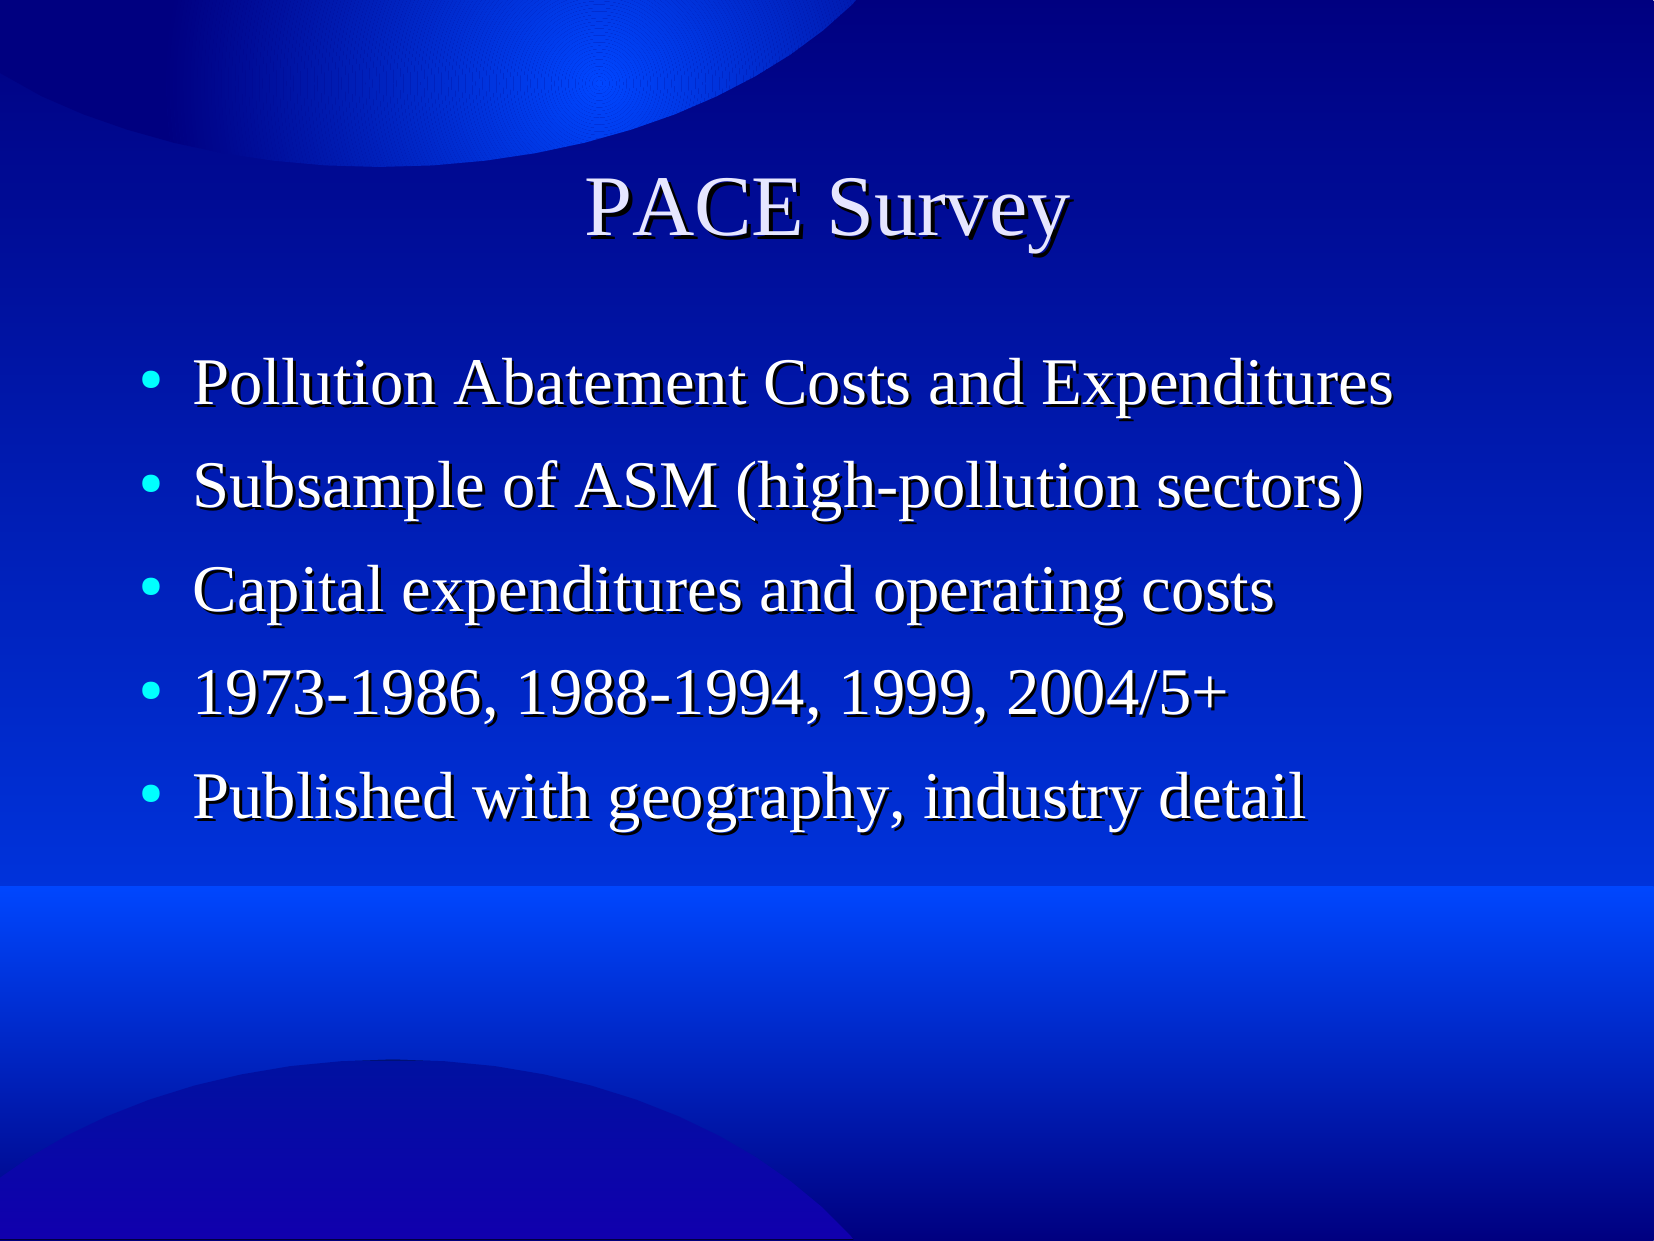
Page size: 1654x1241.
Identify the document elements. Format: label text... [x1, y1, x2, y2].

title PACE Survey [121, 102, 1534, 310]
list Pollution Abatement Costs and Expenditures Subsample of ASM (high-pollution sectors) Capital expenditures and operating costs 1973-1986, 1988-1994, 1999, 2004/5+ Published with geography, industry detail [121, 344, 1534, 1164]
